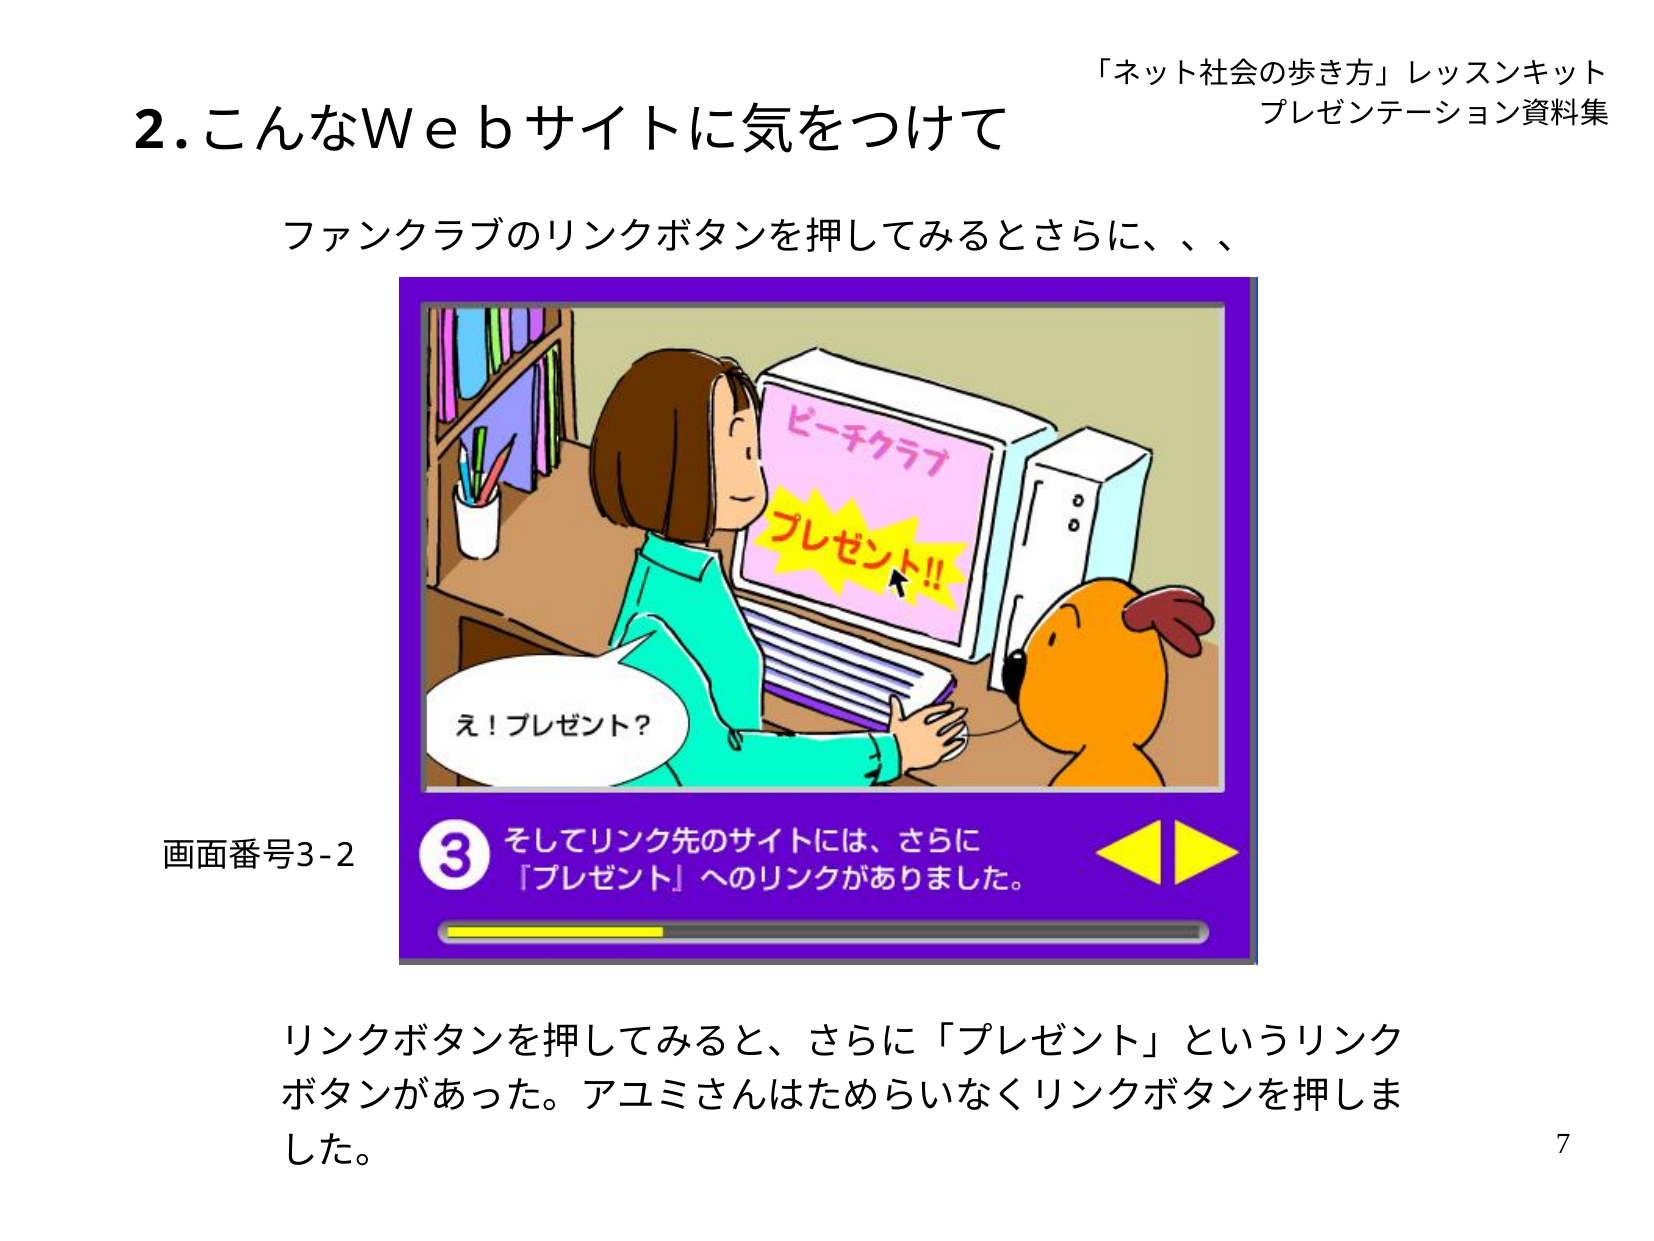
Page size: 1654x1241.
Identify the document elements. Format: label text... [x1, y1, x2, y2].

text_box ファンクラブのリンクボタンを押してみるとさらに、、、 [265, 206, 1329, 267]
text_box 画面番号3-2 [147, 826, 384, 882]
text_box 2.こんなＷｅｂサイトに気をつけて [118, 88, 1093, 169]
text_box 「ネット社会の歩き方」レッスンキット プレゼンテーション資料集 [1062, 44, 1625, 139]
text_box リンクボタンを押してみると、さらに「プレゼント」というリンクボタンがあった。アユミさんはためらいなくリンクボタンを押しました。 [265, 1003, 1447, 1182]
picture [399, 277, 1258, 965]
